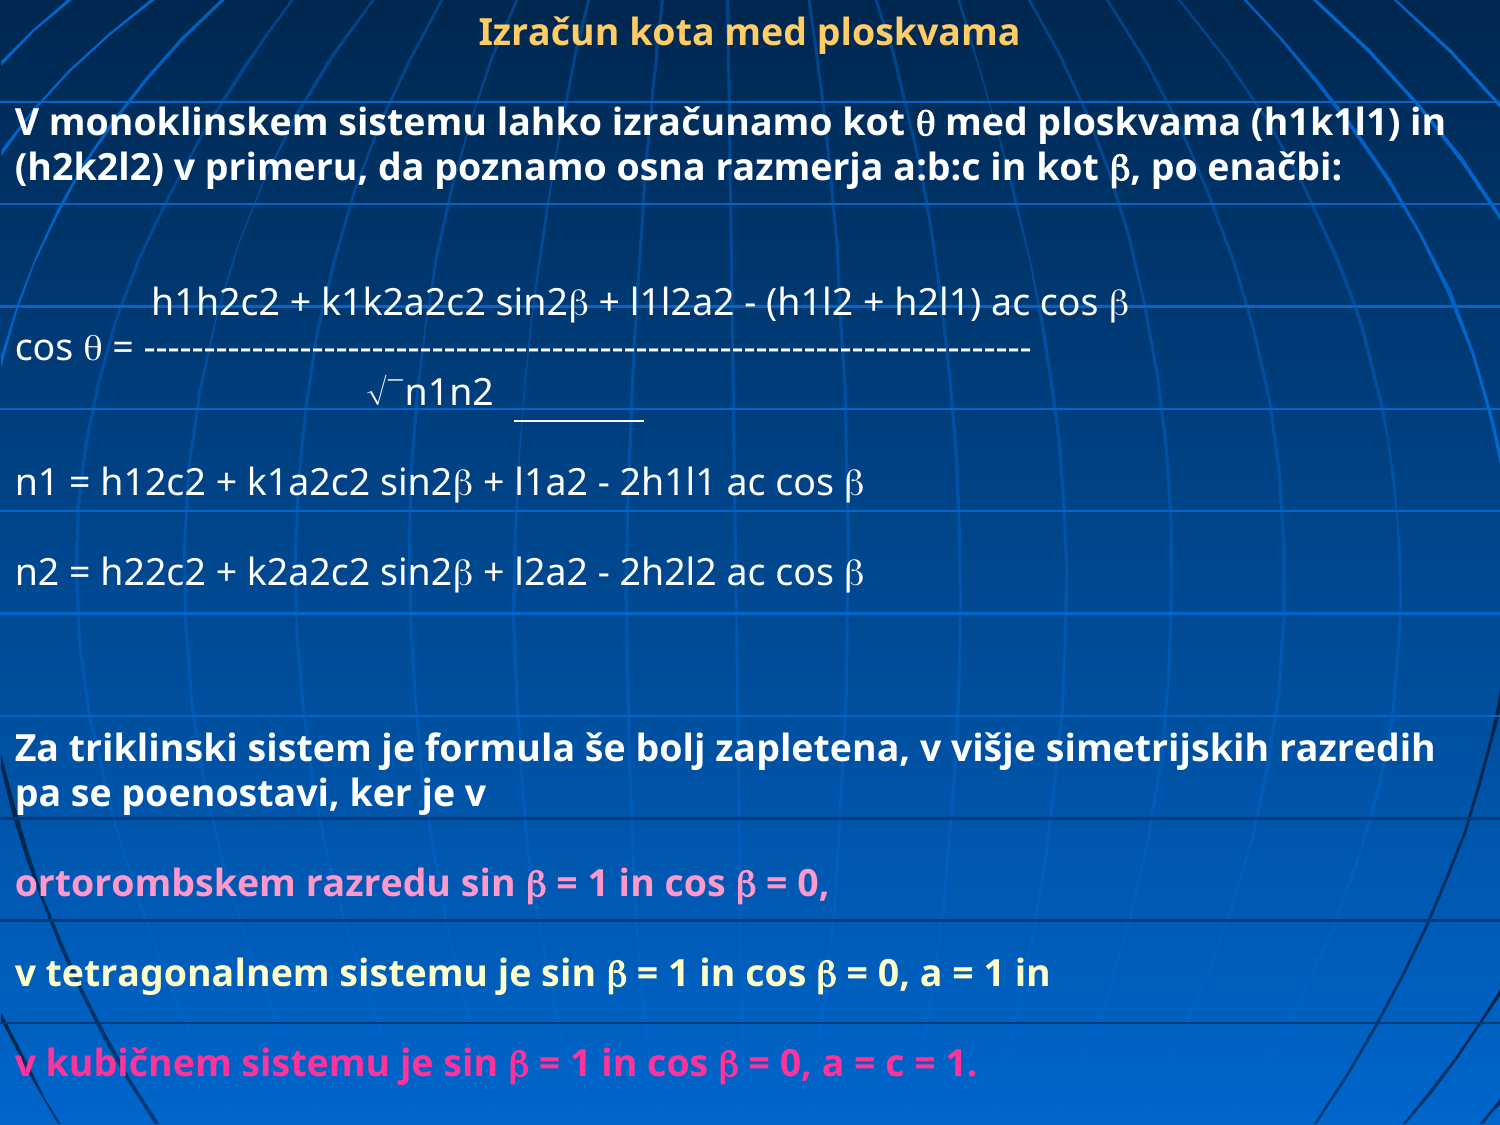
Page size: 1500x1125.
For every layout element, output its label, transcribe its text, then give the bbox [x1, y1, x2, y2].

text_box Za triklinski sistem je formula še bolj zapletena, v višje simetrijskih razredih pa se poenostavi, ker je v ortorombskem razredu sin  = 1 in cos  = 0, v tetragonalnem sistemu je sin  = 1 in cos  = 0, a = 1 in v kubičnem sistemu je sin  = 1 in cos  = 0, a = c = 1. [0, 716, 1500, 1092]
text_box Izračun kota med ploskvama V monoklinskem sistemu lahko izračunamo kot  med ploskvama (h1k1l1) in (h2k2l2) v primeru, da poznamo osna razmerja a:b:c in kot , po enačbi: h1h2c2 + k1k2a2c2 sin2 + l1l2a2 - (h1l2 + h2l1) ac cos  cos  = -------------------------------------------------------------------------- n1n2 n1 = h12c2 + k1a2c2 sin2 + l1a2 - 2h1l1 ac cos  n2 = h22c2 + k2a2c2 sin2 + l2a2 - 2h2l2 ac cos  [0, 0, 1500, 601]
